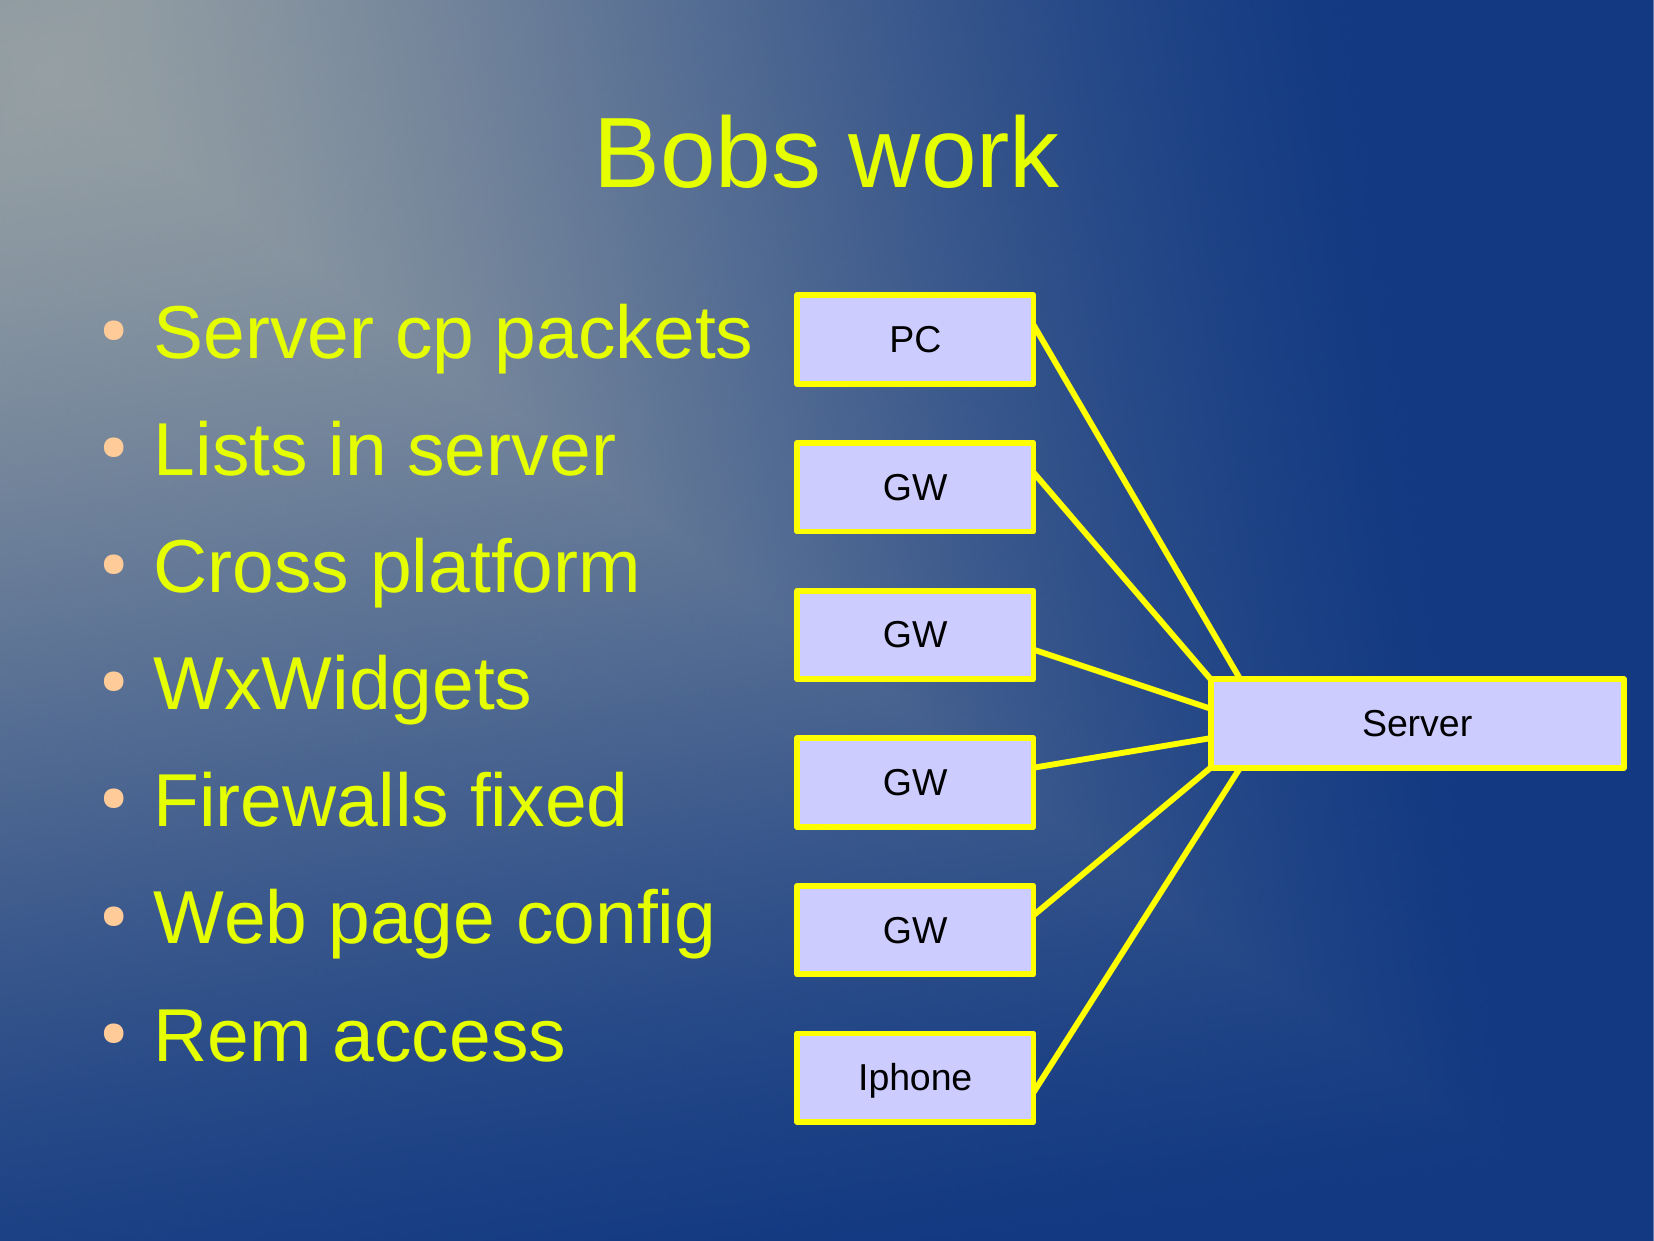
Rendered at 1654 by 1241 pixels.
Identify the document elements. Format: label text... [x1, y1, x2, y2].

title Bobs work [82, 49, 1571, 257]
text_box Iphone [797, 1033, 1034, 1123]
text_box GW [797, 442, 1034, 532]
text_box Server [1210, 679, 1625, 768]
list Server cp packets Lists in server Cross platform WxWidgets Firewalls fixed Web page config Rem access [82, 290, 809, 1109]
text_box PC [797, 295, 1034, 384]
text_box GW [797, 738, 1034, 827]
picture [0, 0, 1654, 1241]
text_box GW [797, 590, 1034, 680]
text_box GW [797, 885, 1034, 975]
